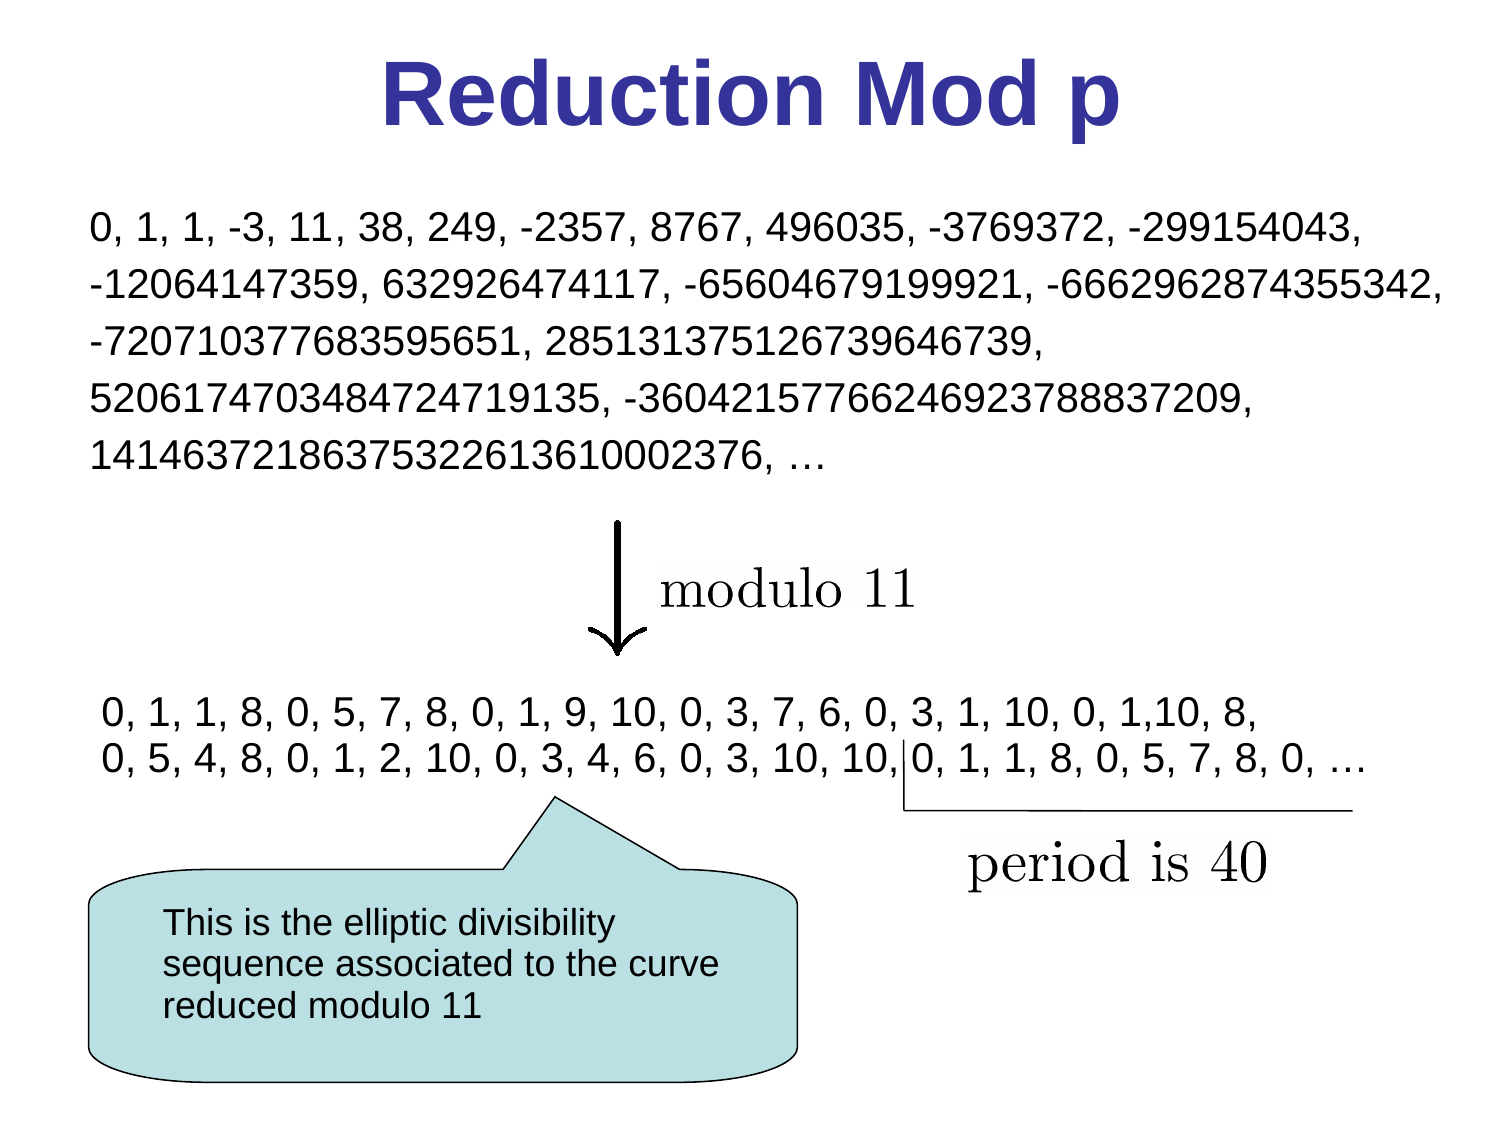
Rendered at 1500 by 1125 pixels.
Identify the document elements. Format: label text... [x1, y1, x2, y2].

text_box 0, 1, 1, -3, 11, 38, 249, -2357, 8767, 496035, -3769372, -299154043, -12064147359, 632926474117, -65604679199921, -6662962874355342, -720710377683595651, 285131375126739646739, 5206174703484724719135, -36042157766246923788837209, 14146372186375322613610002376, … [74, 196, 1471, 486]
title Reduction Mod p [76, 0, 1427, 188]
picture [655, 562, 916, 608]
text_box 0, 1, 1, 8, 0, 5, 7, 8, 0, 1, 9, 10, 0, 3, 7, 6, 0, 3, 1, 10, 0, 1,10, 8, 0, 5, 4, 8, 0, 1, 2, 10, 0, 3, 4, 6, 0, 3, 10, 10, 0, 1, 1, 8, 0, 5, 7, 8, 0, … [86, 680, 1385, 790]
text_box This is the elliptic divisibility sequence associated to the curve reduced modulo 11 [147, 893, 751, 1035]
picture [962, 834, 1270, 894]
picture [572, 515, 654, 670]
text_box [88, 796, 798, 1083]
